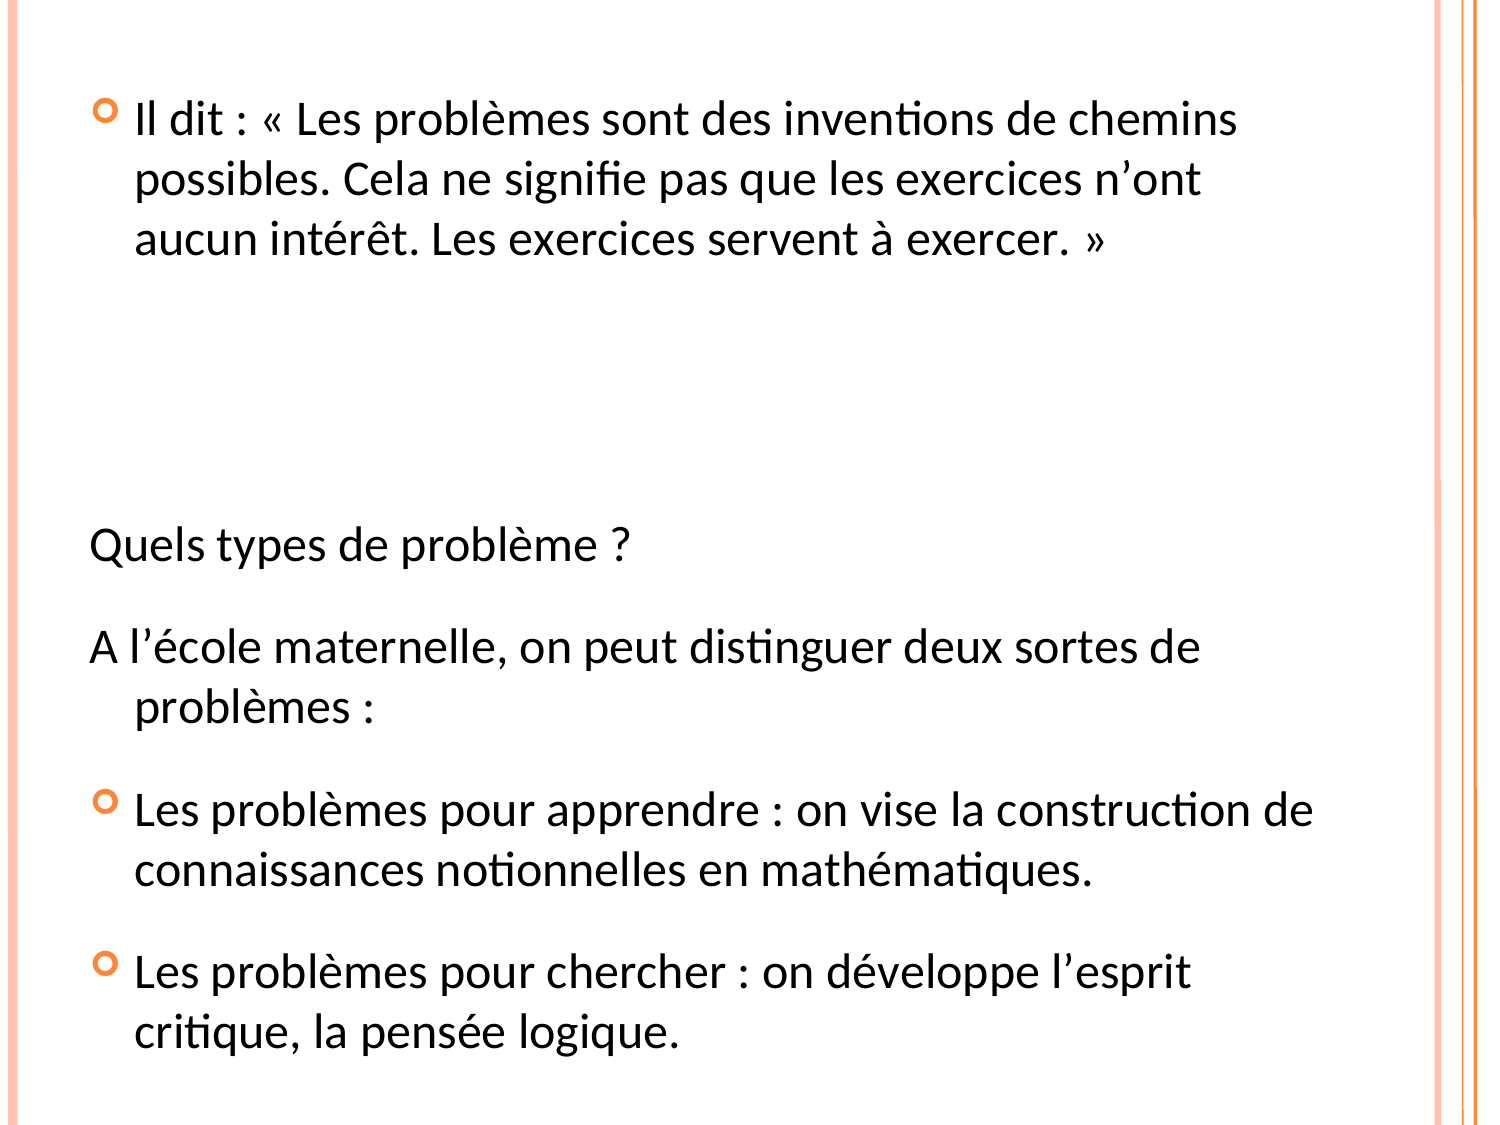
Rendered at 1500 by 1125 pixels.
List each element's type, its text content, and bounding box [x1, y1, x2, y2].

text_box Il dit : « Les problèmes sont des inventions de chemins possibles. Cela ne signifie pas que les exercices n’ont aucun intérêt. Les exercices servent à exercer. » Quels types de problème ? A l’école maternelle, on peut distinguer deux sortes de problèmes : Les problèmes pour apprendre : on vise la construction de connaissances notionnelles en mathématiques. Les problèmes pour chercher : on développe l’esprit critique, la pensée logique. [74, 78, 1341, 1063]
